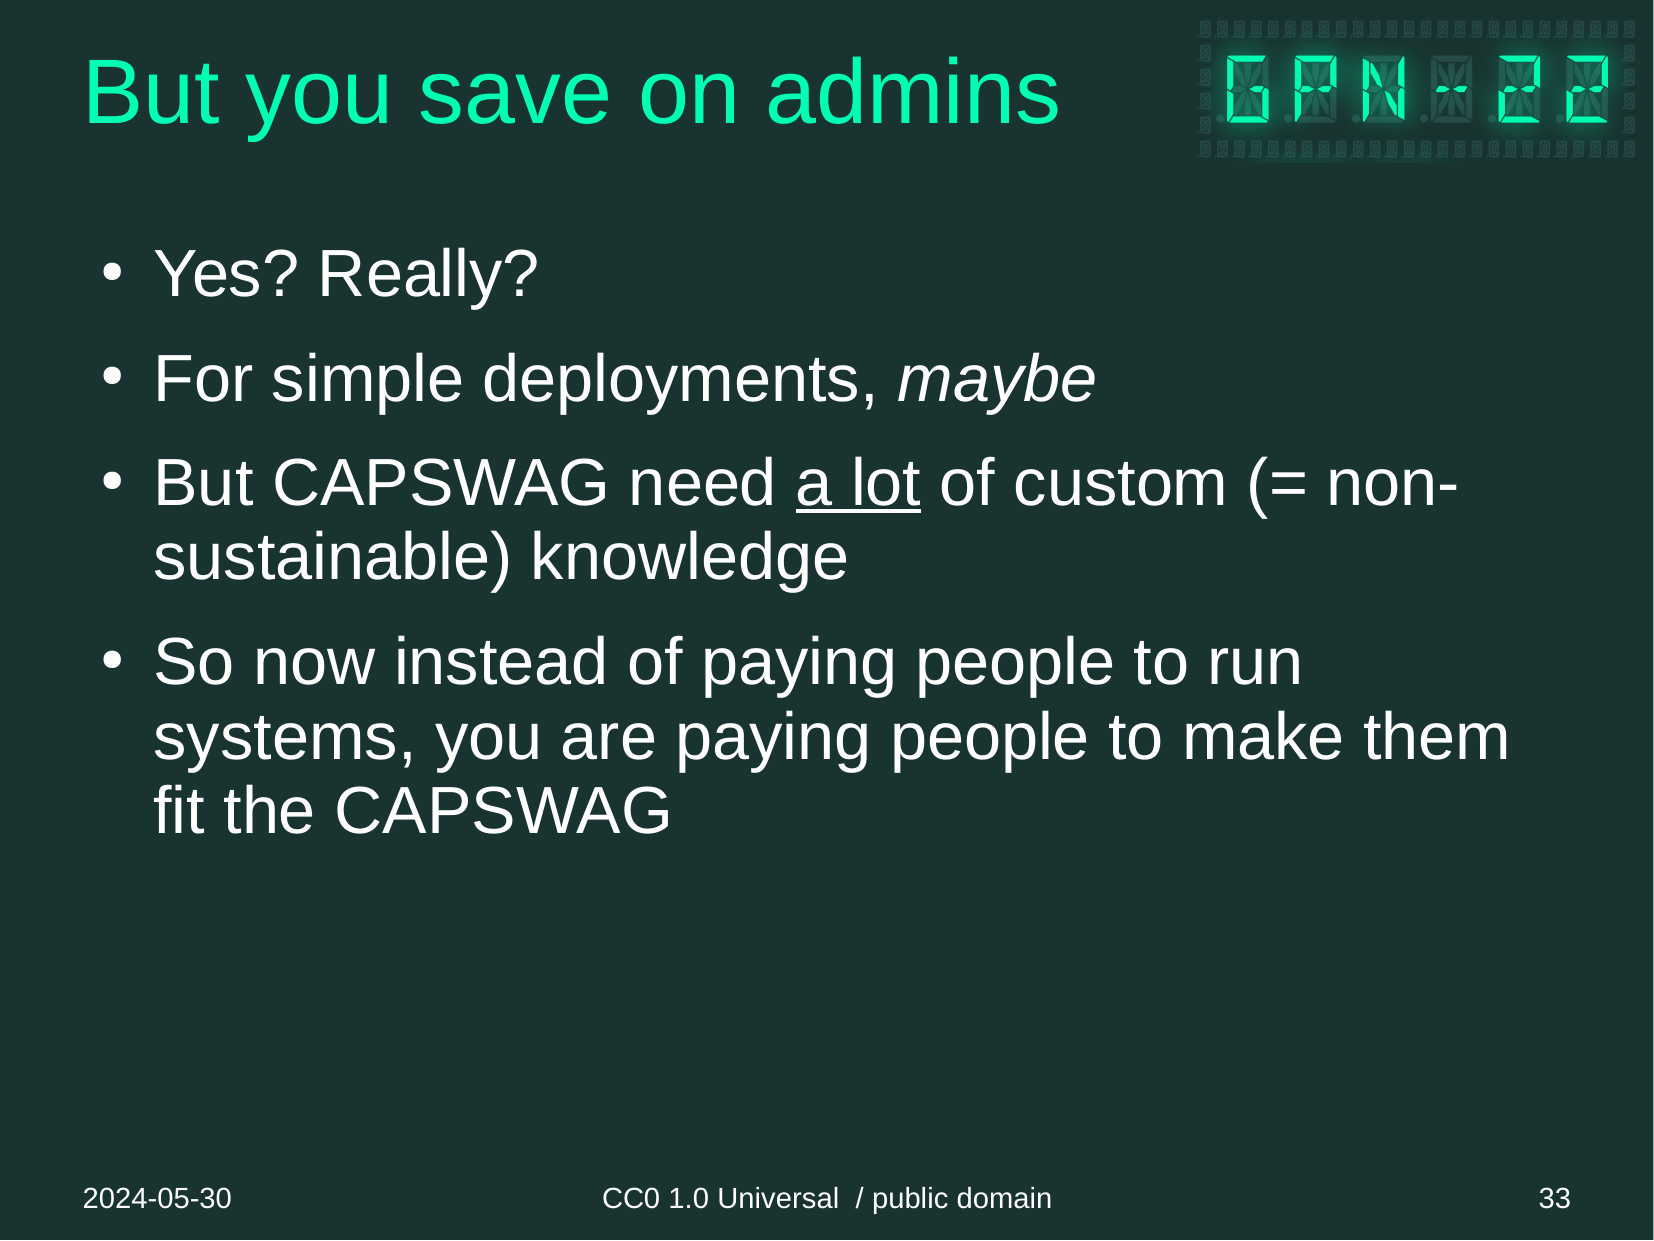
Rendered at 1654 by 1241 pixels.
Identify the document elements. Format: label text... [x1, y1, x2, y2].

picture [1198, 15, 1639, 163]
list Yes? Really? For simple deployments, maybe But CAPSWAG need a lot of custom (= non-sustainable) knowledge So now instead of paying people to run systems, you are paying people to make them fit the CAPSWAG [82, 236, 1571, 956]
title But you save on admins [82, 0, 1198, 195]
